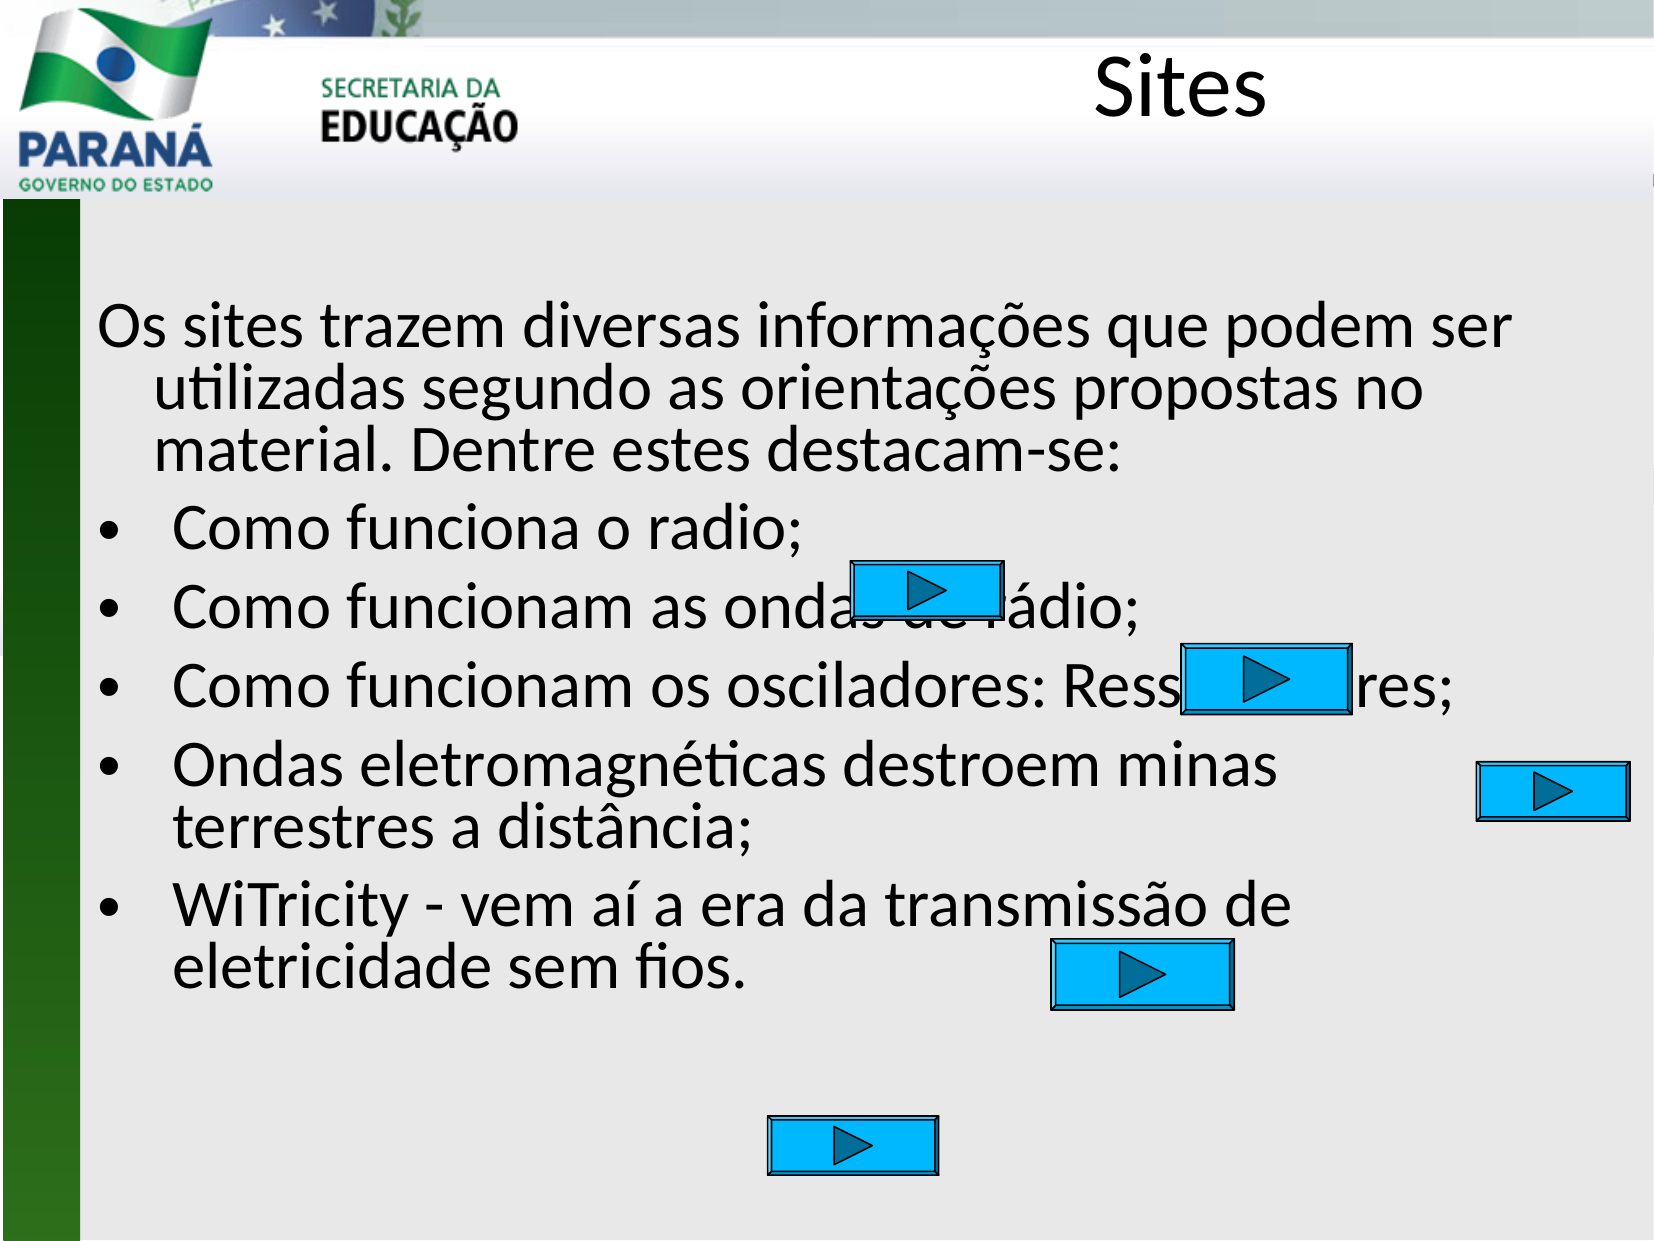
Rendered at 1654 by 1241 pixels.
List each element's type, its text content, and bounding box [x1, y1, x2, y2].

text_box [1052, 938, 1235, 1010]
title Sites [755, 41, 1607, 261]
text_box [1182, 643, 1353, 715]
text_box [1478, 761, 1630, 821]
list Os sites trazem diversas informações que podem ser utilizadas segundo as orientações propostas no material. Dentre estes destacam-se: Como funciona o radio; Como funcionam as ondas de rádio; Como funcionam os osciladores: Ressonadores; Ondas eletromagnéticas destroem minas terrestres a distância; WiTricity - vem aí a era da transmissão de eletricidade sem fios. [82, 290, 1568, 1187]
text_box [768, 1116, 939, 1176]
text_box [852, 560, 1004, 620]
picture [0, 0, 1654, 199]
